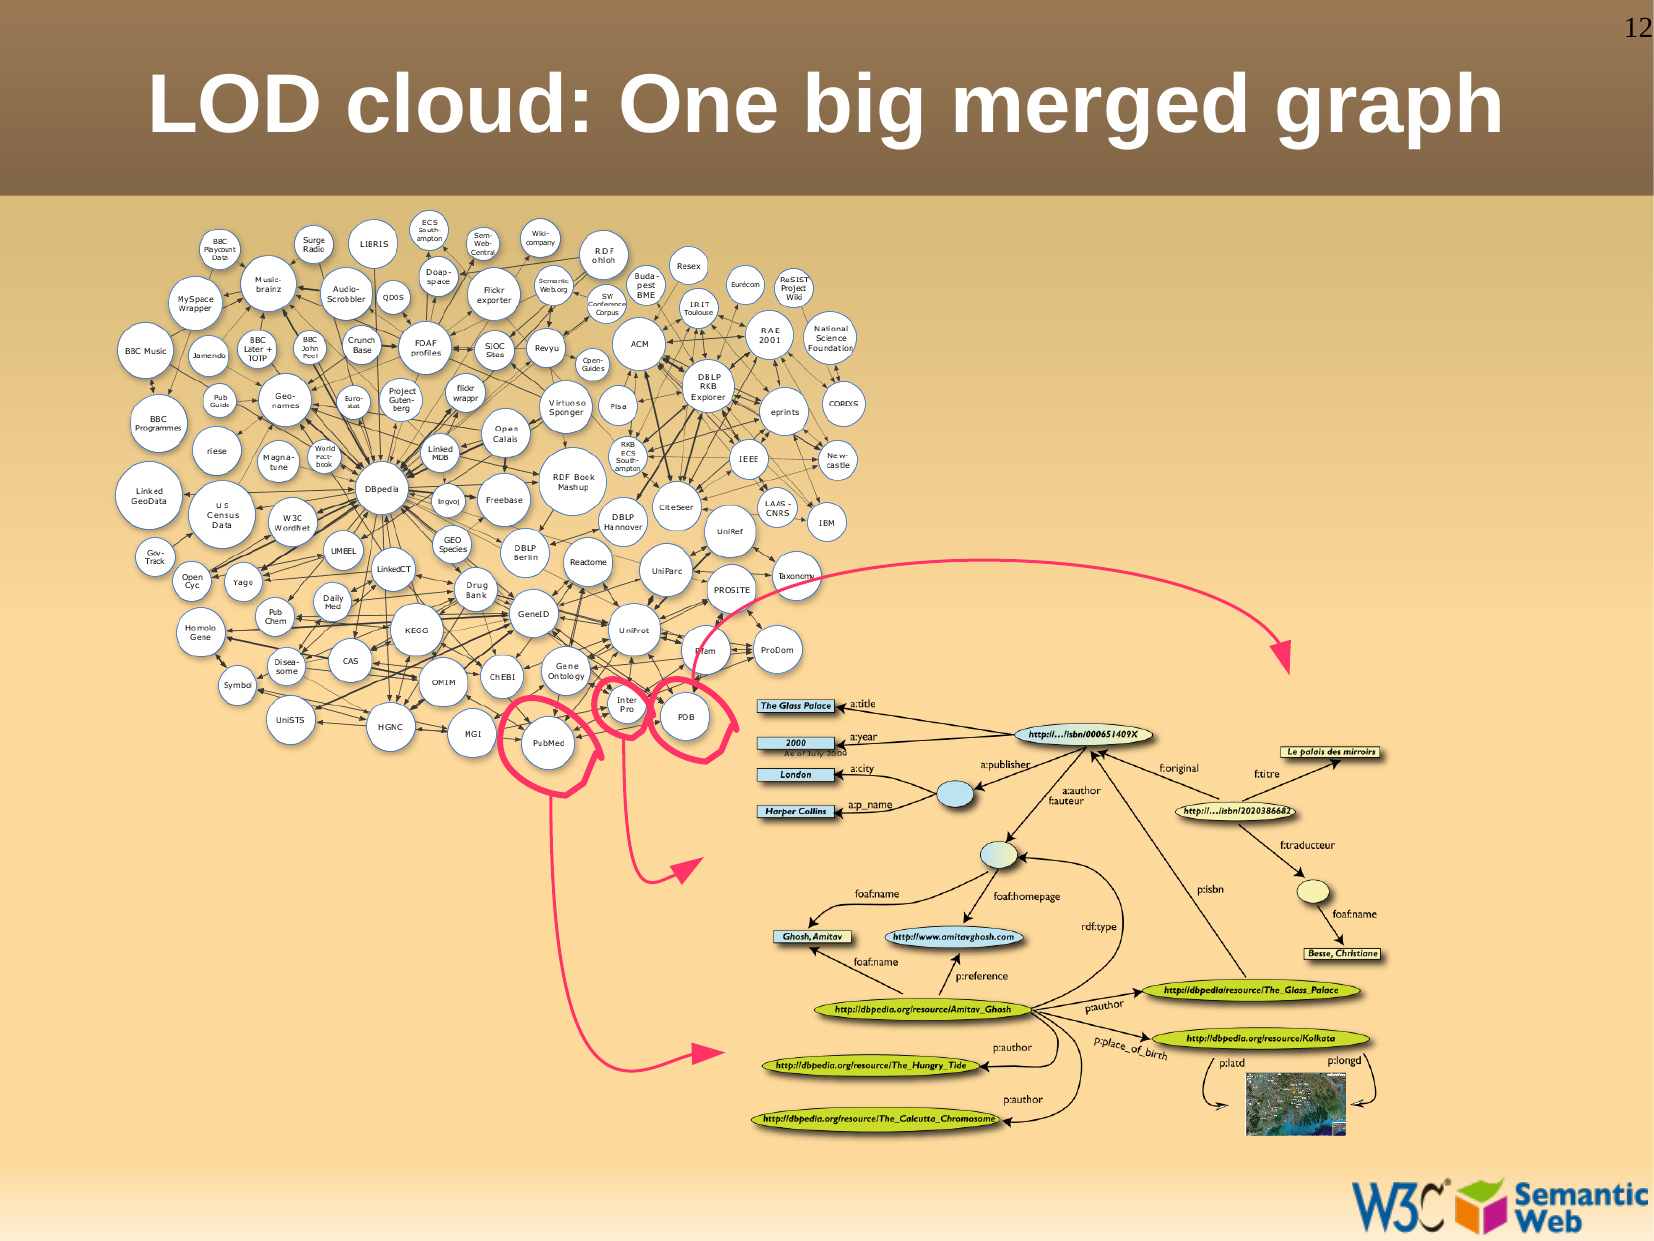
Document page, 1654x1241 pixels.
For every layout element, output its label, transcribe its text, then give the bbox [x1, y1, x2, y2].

picture [0, 205, 1654, 1241]
title LOD cloud: One big merged graph [0, 0, 1654, 207]
